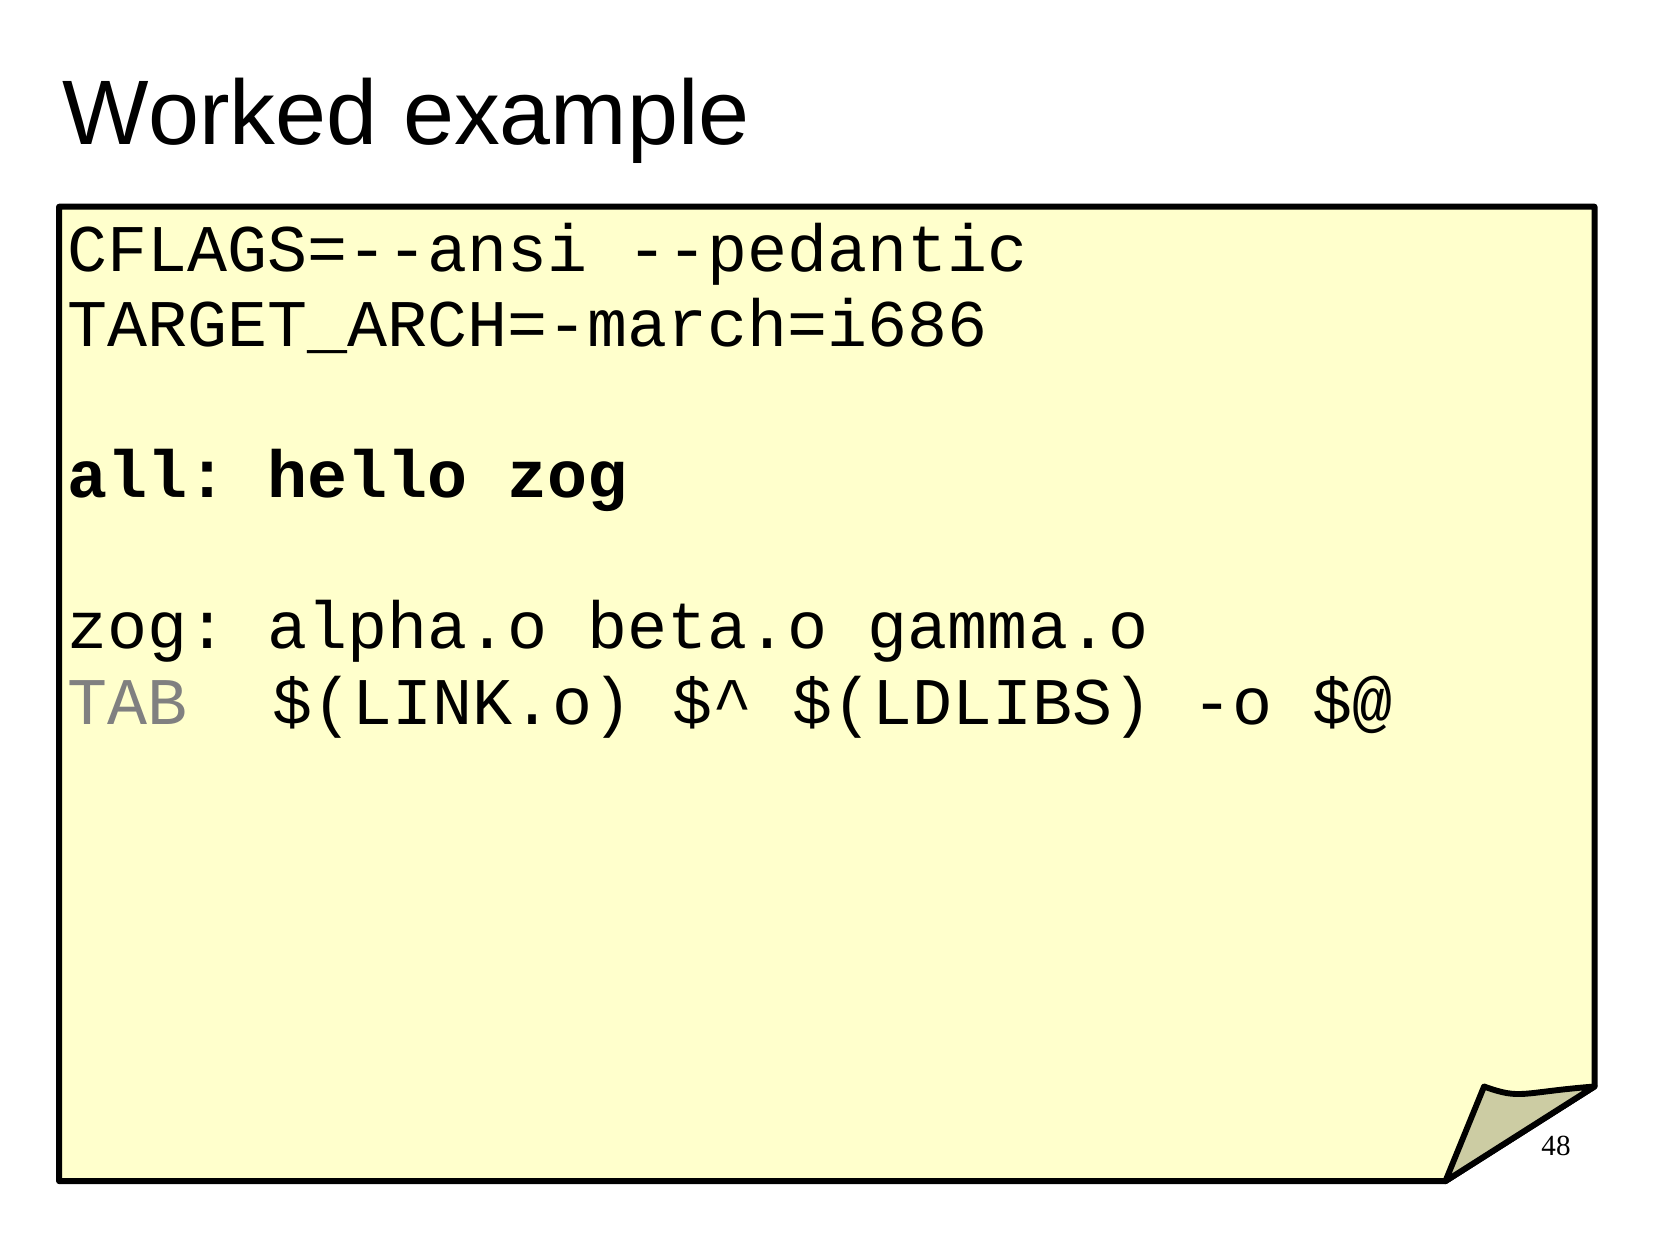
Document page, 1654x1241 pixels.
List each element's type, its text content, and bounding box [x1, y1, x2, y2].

text_box Worked example [59, 59, 754, 168]
text_box CFLAGS=--ansi --pedantic TARGET_ARCH=-march=i686 all: hello zog zog: alpha.o beta.o gamma.o TAB $(LINK.o) $^ $(LDLIBS) -o $@ [59, 206, 1595, 1182]
